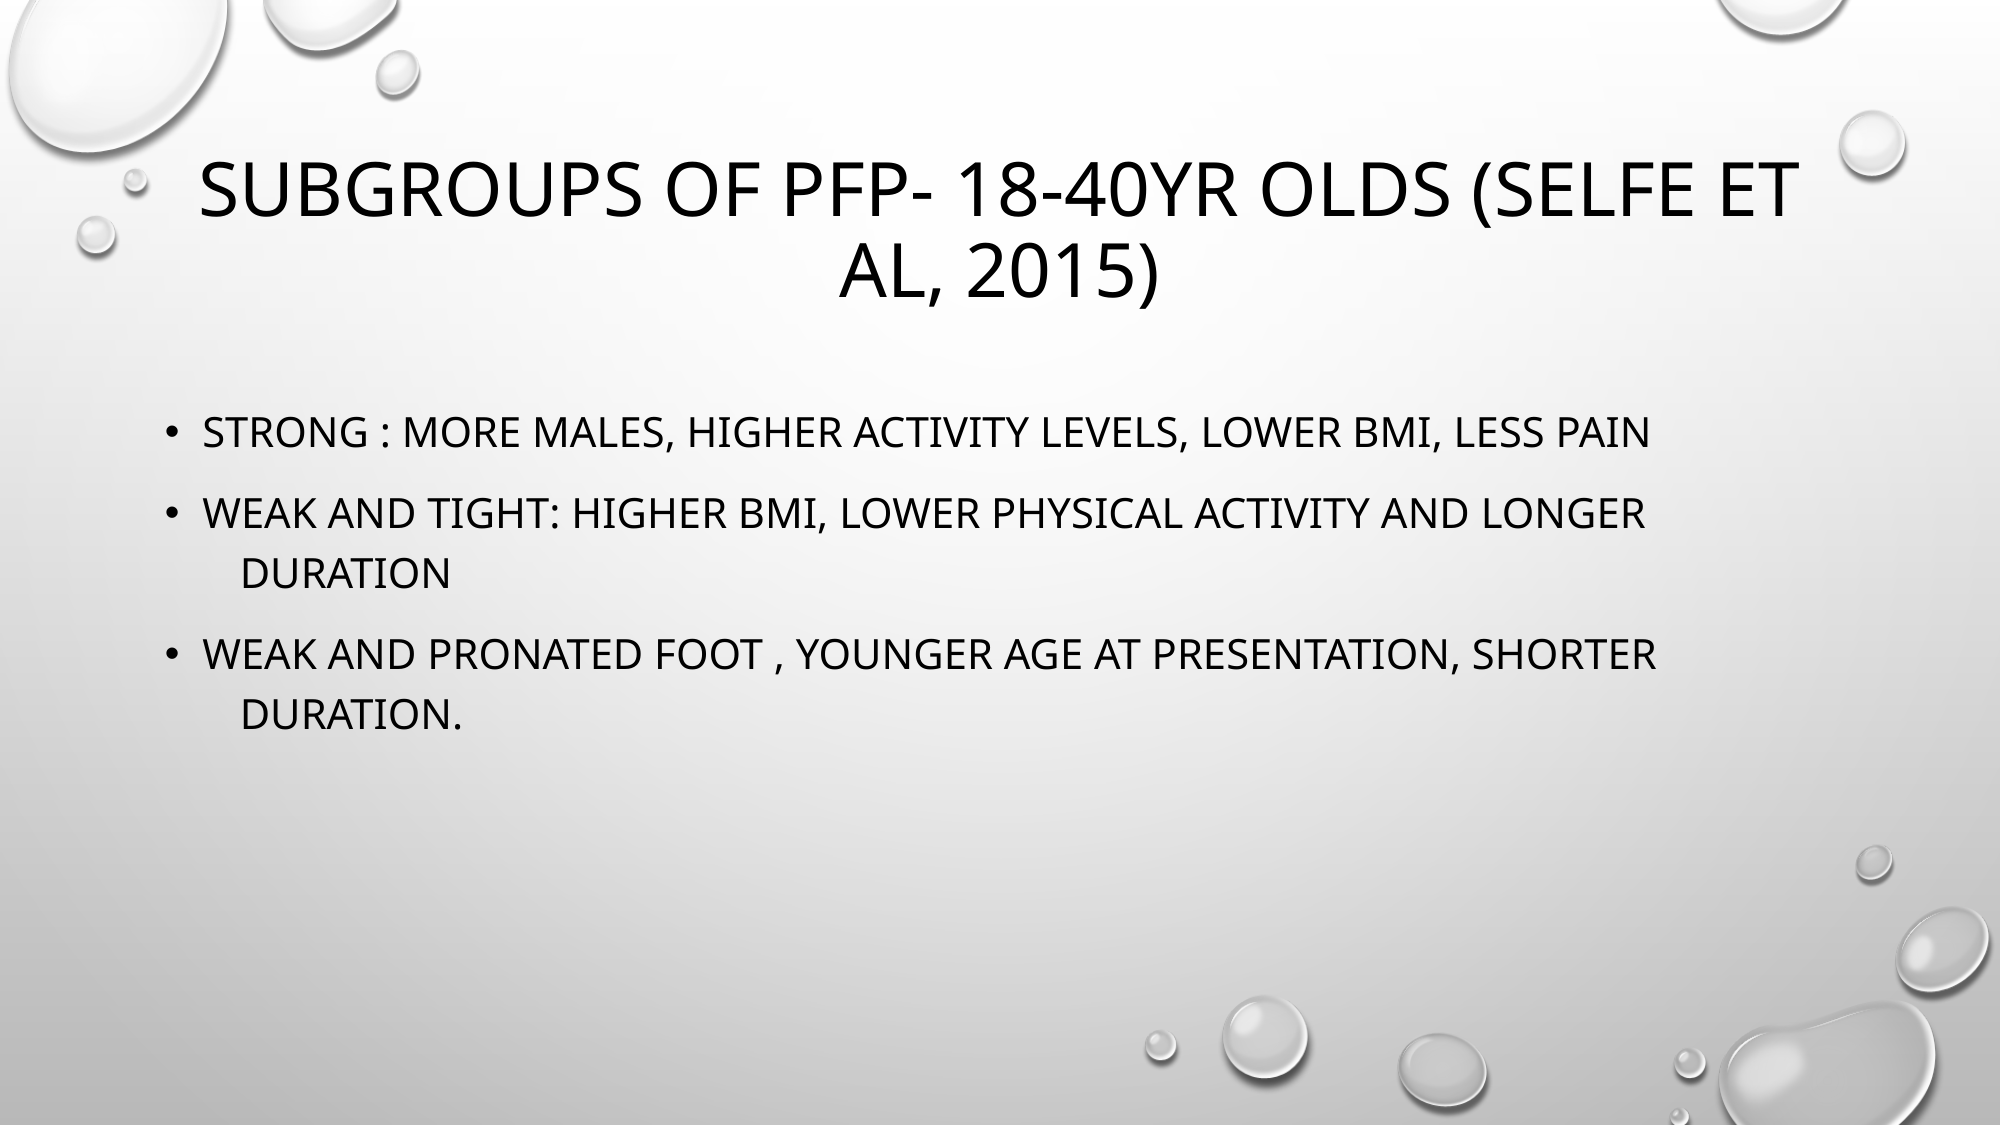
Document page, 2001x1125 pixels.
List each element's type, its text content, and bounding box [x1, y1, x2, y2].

title Subgroups of PFP- 18-40yr olds (Selfe et al, 2015) [149, 101, 1851, 364]
list Strong : more males, higher activity levels, lower BMI, less pain Weak and tight: higher BMI, lower physical activity and longer duration Weak and pronated foot , younger age at presentation, shorter duration. [149, 388, 1850, 950]
